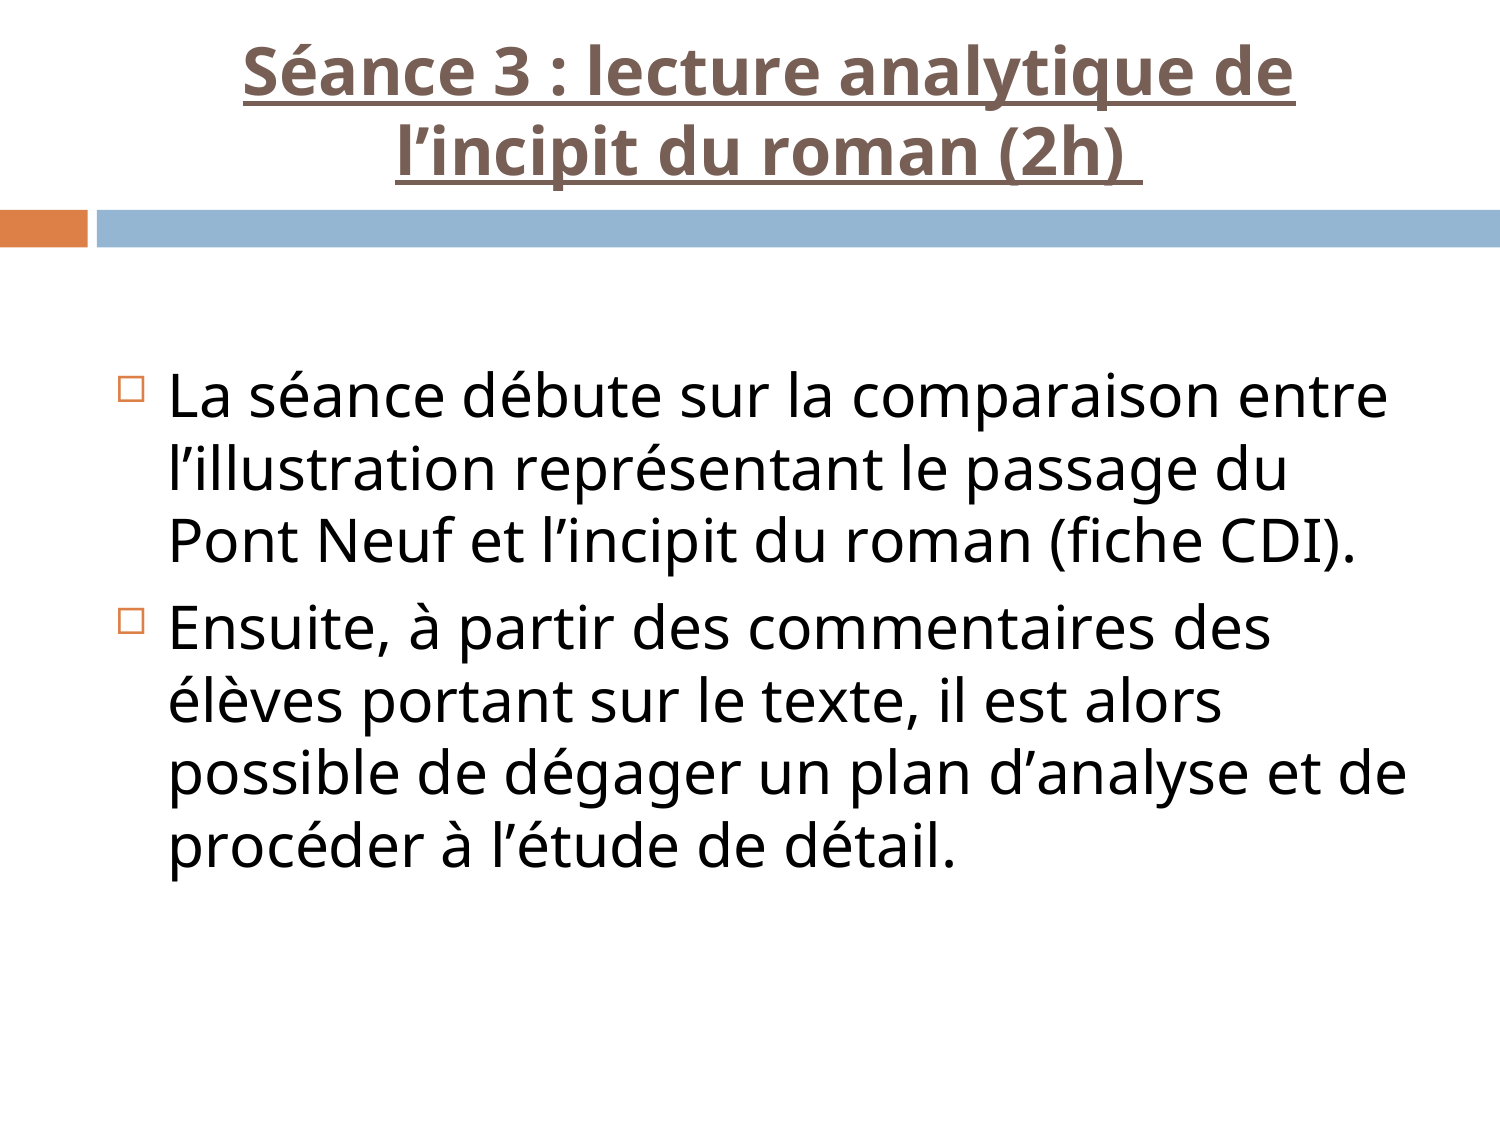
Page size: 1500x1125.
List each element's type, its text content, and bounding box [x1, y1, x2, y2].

list La séance débute sur la comparaison entre l’illustration représentant le passage du Pont Neuf et l’incipit du roman (fiche CDI). Ensuite, à partir des commentaires des élèves portant sur le texte, il est alors possible de dégager un plan d’analyse et de procéder à l’étude de détail. [100, 262, 1438, 1047]
title Séance 3 : lecture analytique de l’incipit du roman (2h) [100, 0, 1438, 262]
